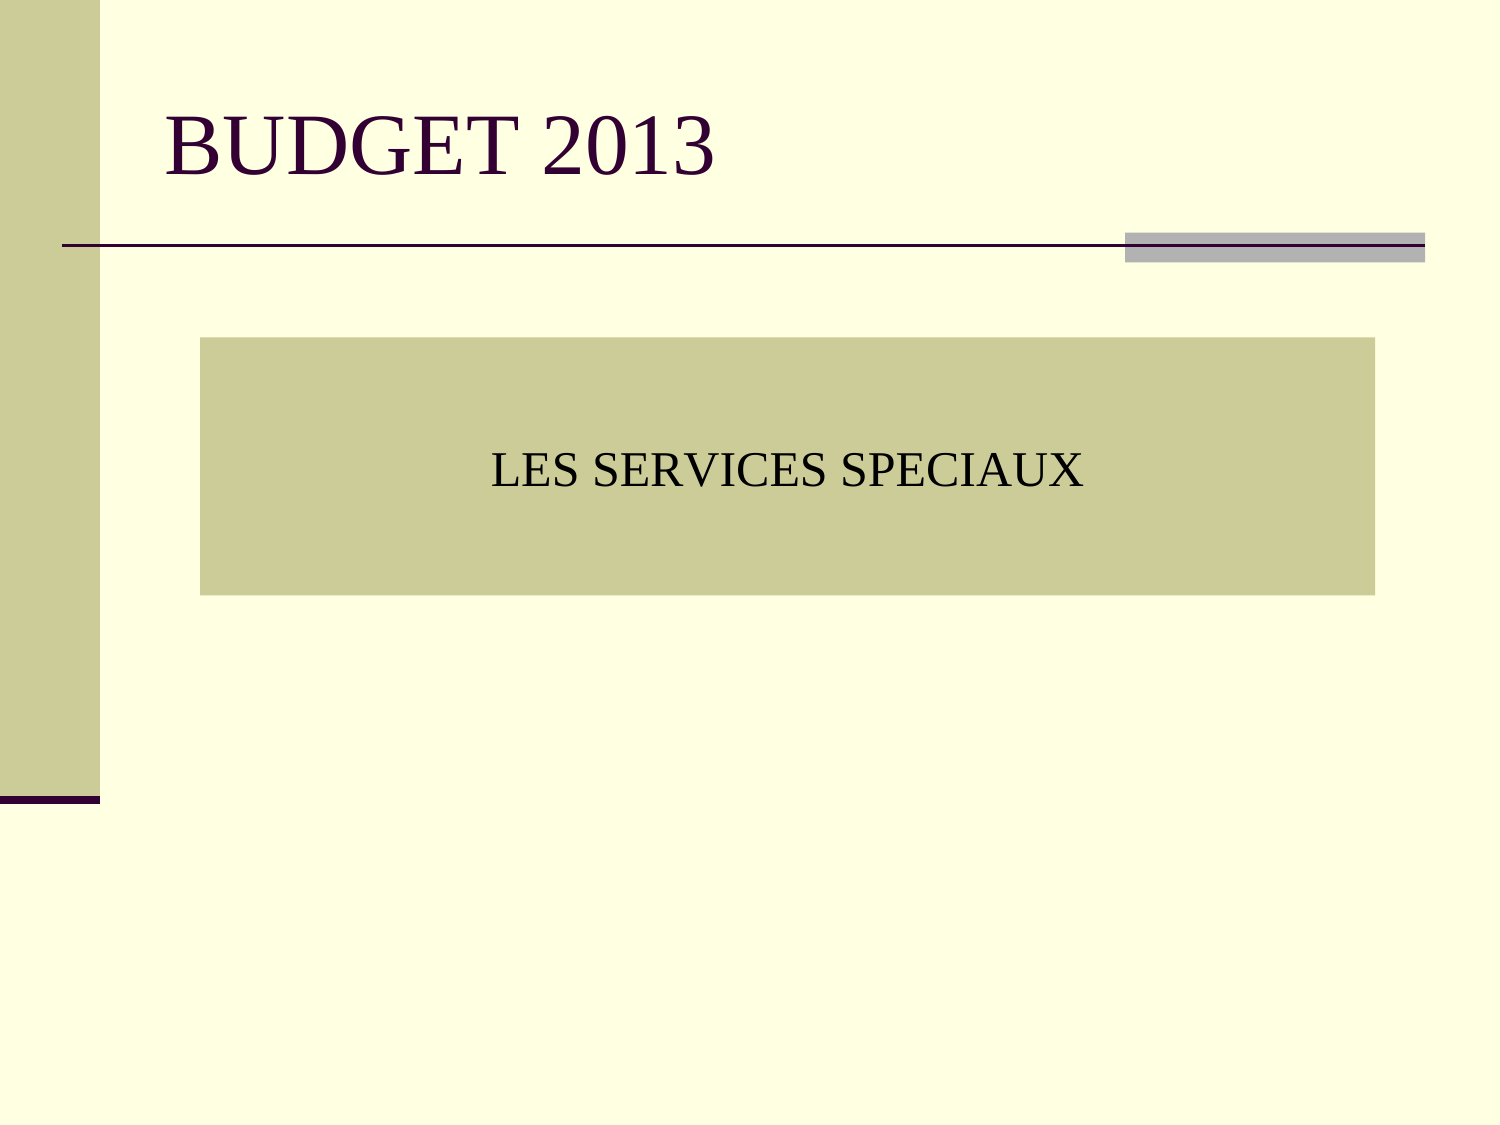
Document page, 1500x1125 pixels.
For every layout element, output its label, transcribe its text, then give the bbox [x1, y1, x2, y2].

text_box LES SERVICES SPECIAUX [200, 337, 1376, 596]
title BUDGET 2013 [150, 45, 1426, 234]
